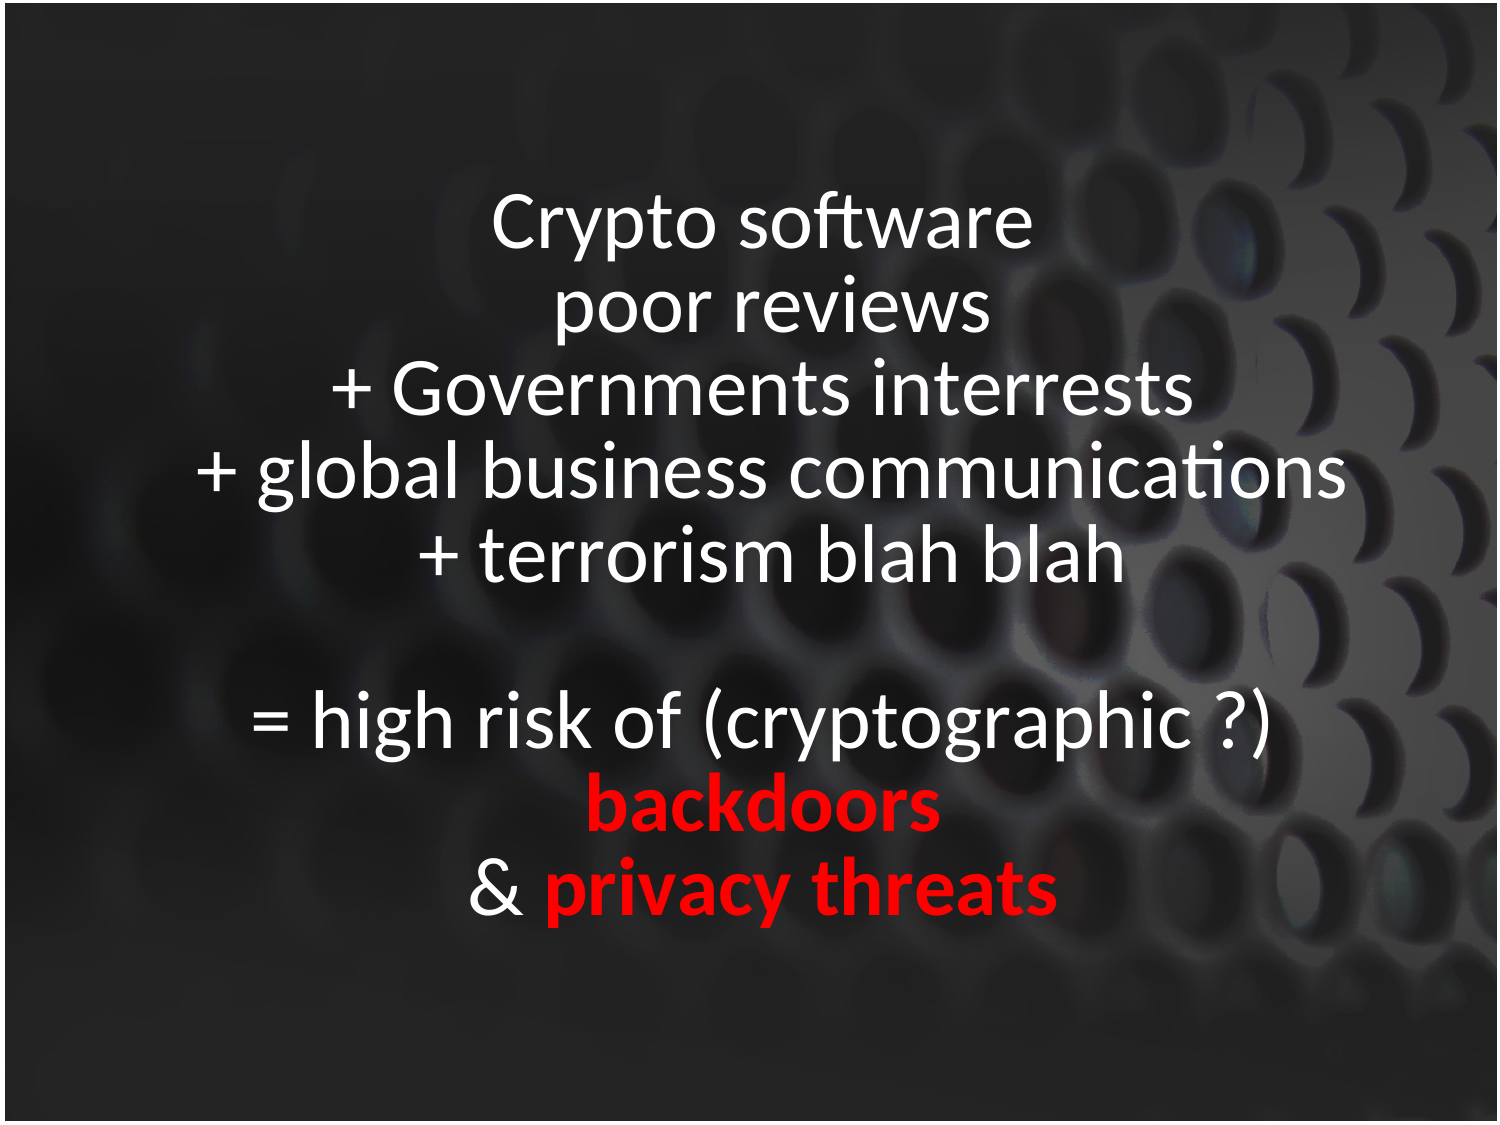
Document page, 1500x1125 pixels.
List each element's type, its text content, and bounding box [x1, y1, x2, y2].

title Crypto software poor reviews + Governments interrests + global business communications + terrorism blah blah = high risk of (cryptographic ?) backdoors & privacy threats [88, 96, 1439, 1026]
picture [0, 0, 1500, 1125]
